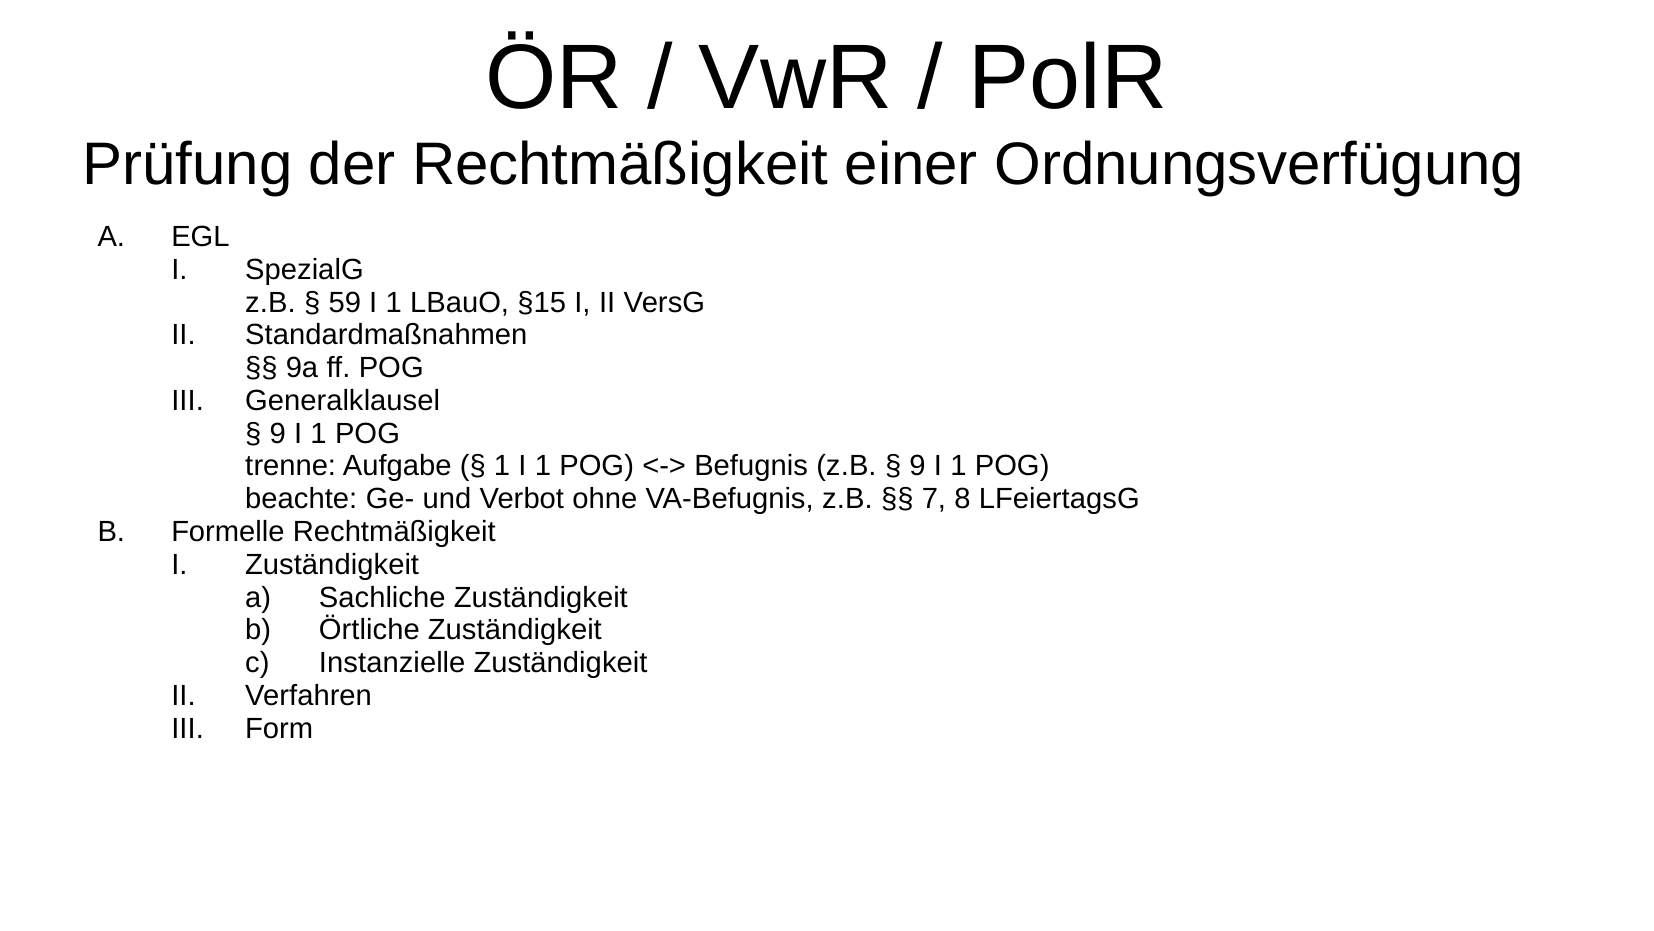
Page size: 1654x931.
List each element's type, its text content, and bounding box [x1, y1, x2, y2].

list Prüfung der Rechtmäßigkeit einer Ordnungsverfügung [82, 129, 1571, 212]
text_box A. EGL I. SpezialG z.B. § 59 I 1 LBauO, §15 I, II VersG II. Standardmaßnahmen §§ 9a ff. POG III. Generalklausel § 9 I 1 POG trenne: Aufgabe (§ 1 I 1 POG) <-> Befugnis (z.B. § 9 I 1 POG) beachte: Ge- und Verbot ohne VA-Befugnis, z.B. §§ 7, 8 LFeiertagsG B. Formelle Rechtmäßigkeit I. Zuständigkeit a) Sachliche Zuständigkeit b) Örtliche Zuständigkeit c) Instanzielle Zuständigkeit II. Verfahren III. Form [82, 212, 1571, 839]
title ÖR / VwR / PolR [82, 23, 1571, 129]
